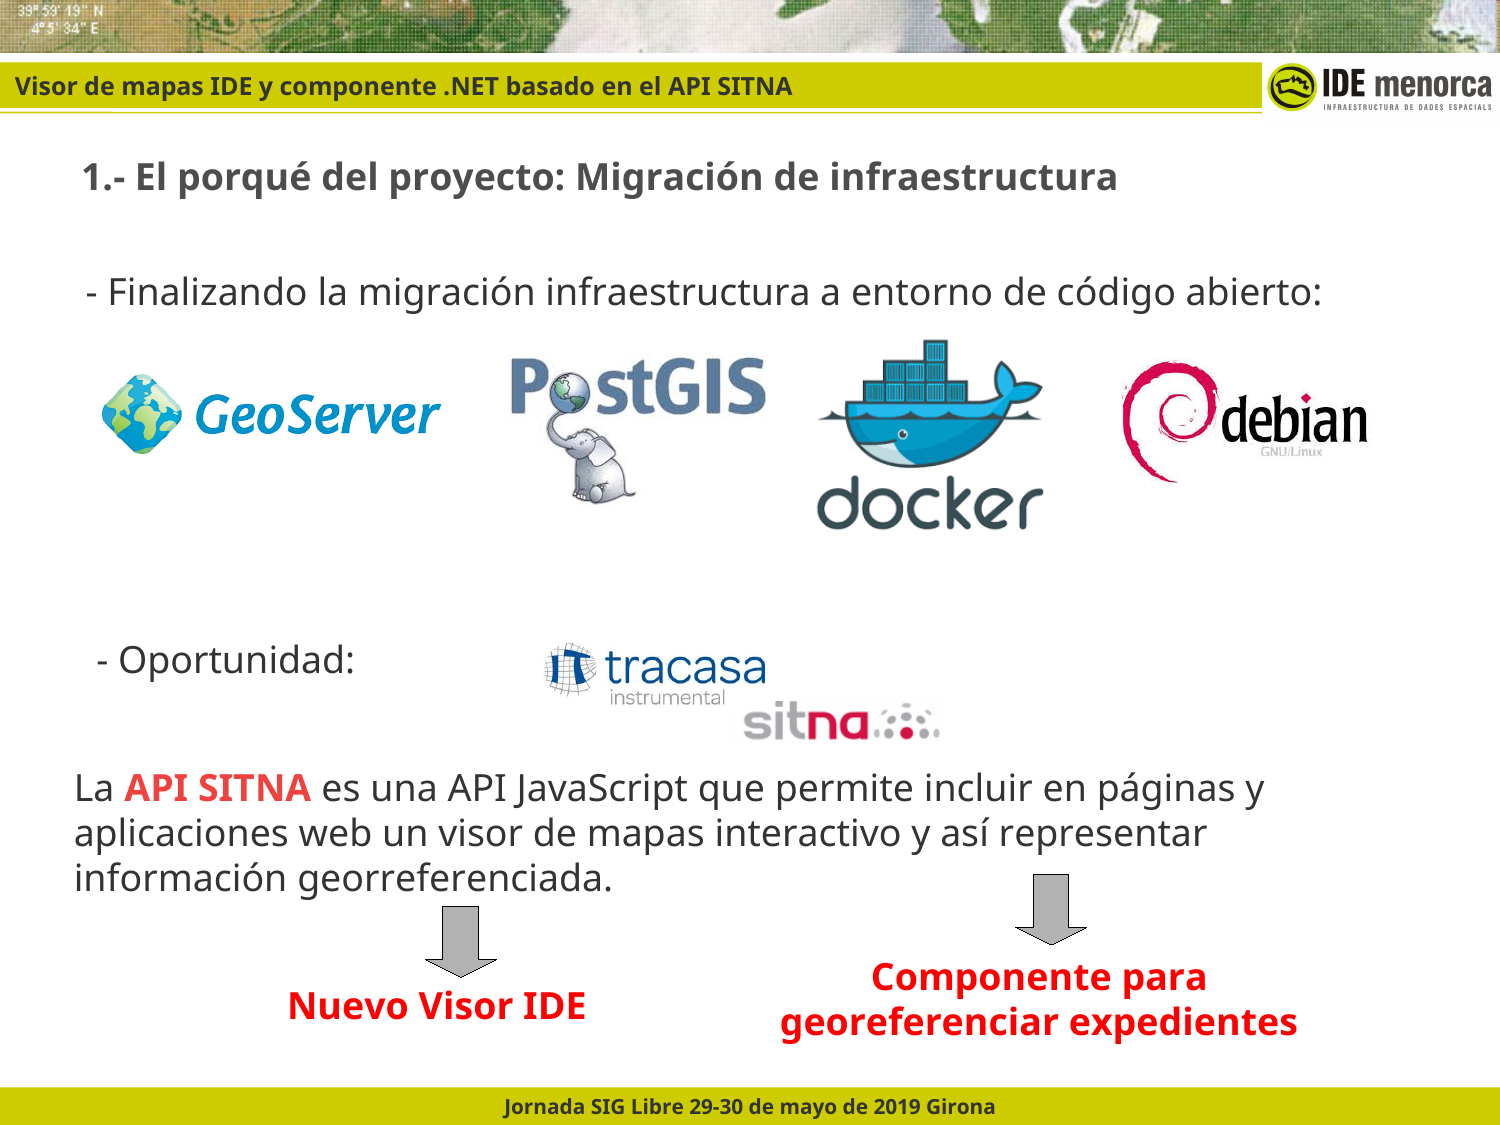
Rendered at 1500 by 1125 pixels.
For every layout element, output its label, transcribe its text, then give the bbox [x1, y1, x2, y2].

picture [82, 354, 460, 474]
text_box [425, 906, 497, 978]
picture [543, 689, 943, 742]
picture [1113, 343, 1382, 497]
text_box 1.- El porqué del proyecto: Migración de infraestructura [66, 145, 1420, 206]
text_box - Oportunidad: [81, 628, 1452, 689]
text_box - Finalizando la migración infraestructura a entorno de código abierto: [70, 259, 1442, 321]
text_box Visor de mapas IDE y componente .NET basado en el API SITNA [0, 62, 1262, 108]
text_box Componente para georeferenciar expedientes [714, 944, 1365, 1051]
picture [507, 354, 768, 508]
picture [803, 329, 1063, 544]
text_box Jornada SIG Libre 29-30 de mayo de 2019 Girona [0, 1087, 1500, 1125]
text_box [1015, 874, 1087, 945]
text_box Nuevo Visor IDE [236, 974, 638, 1035]
picture [0, 0, 1500, 126]
text_box La API SITNA es una API JavaScript que permite incluir en páginas y aplicaciones web un visor de mapas interactivo y así representar información georreferenciada. [59, 755, 1406, 907]
